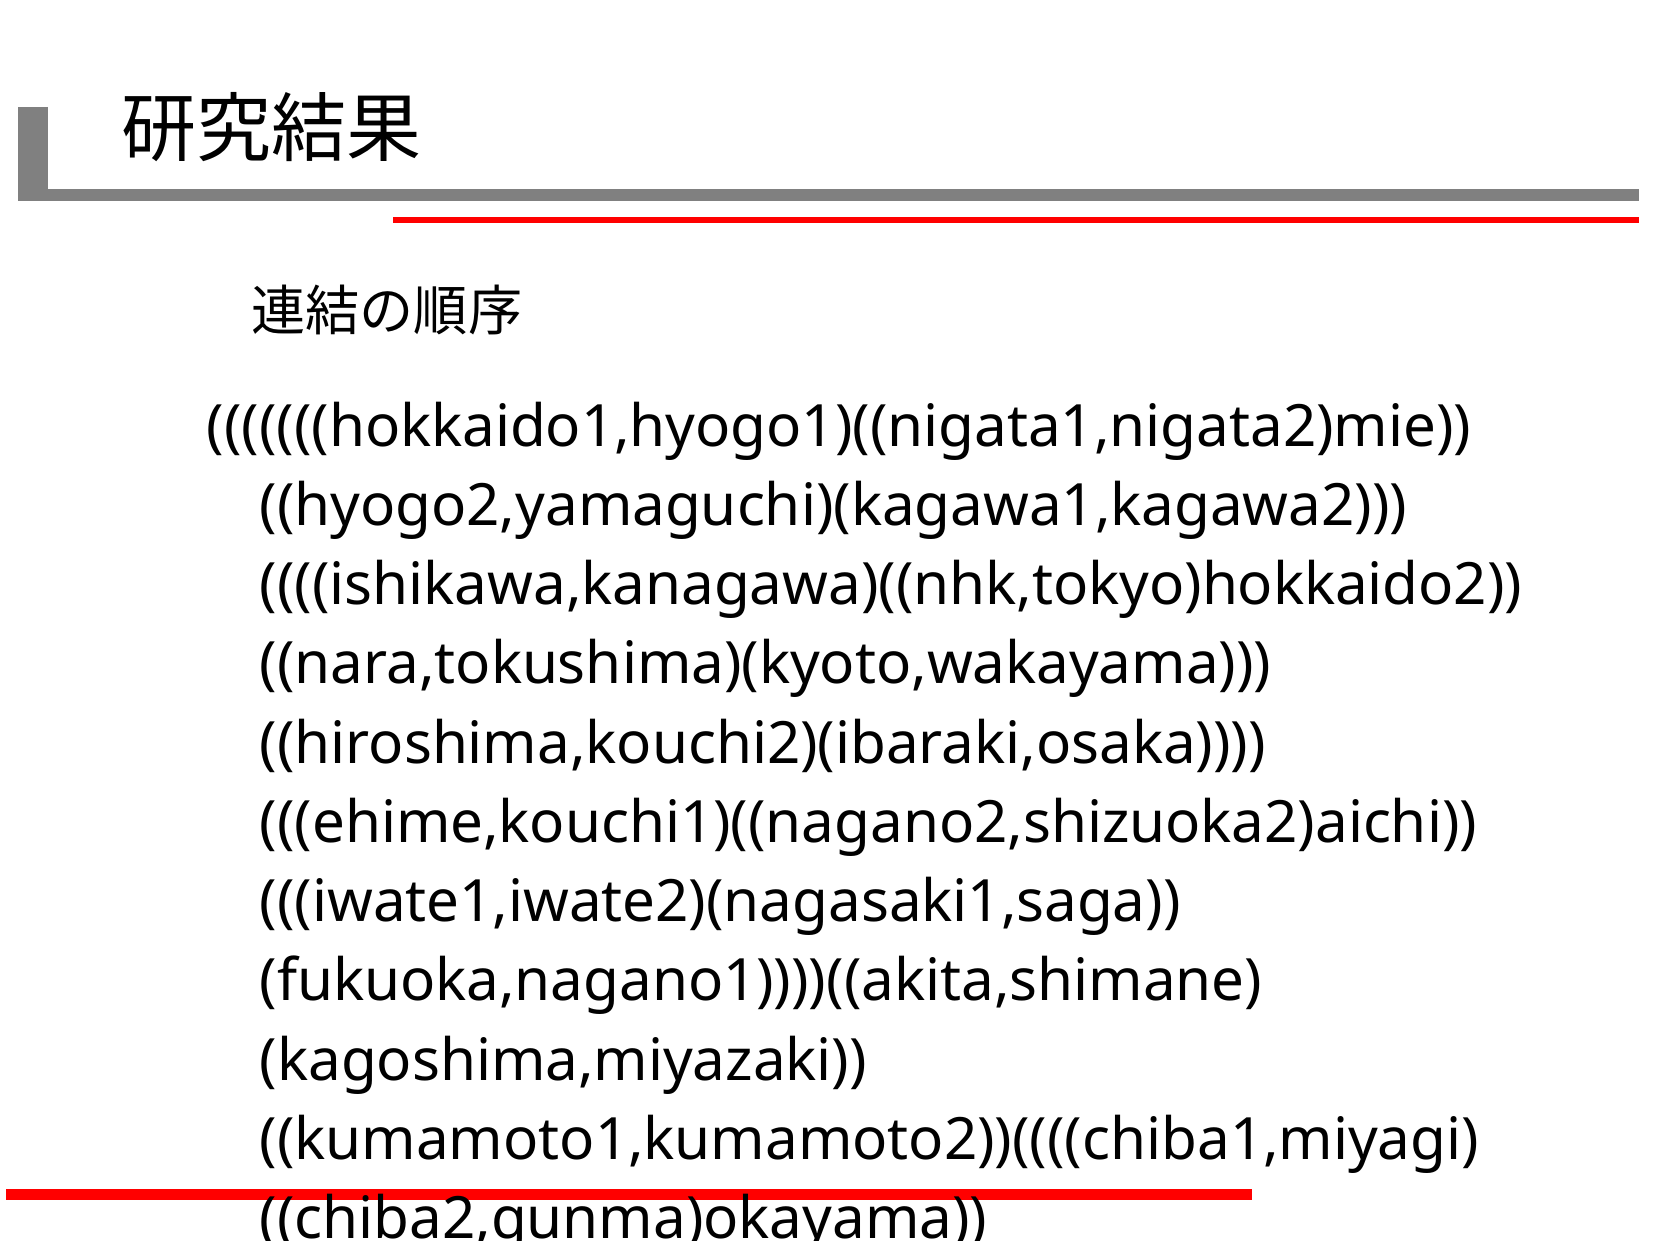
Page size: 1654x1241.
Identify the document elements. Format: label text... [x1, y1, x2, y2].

title 研究結果 [121, 18, 1534, 226]
text_box 連結の順序 [236, 259, 591, 330]
list (((((((hokkaido1,hyogo1)((nigata1,nigata2)mie))((hyogo2,yamaguchi)(kagawa1,kagawa2)))((((ishikawa,kanagawa)((nhk,tokyo)hokkaido2))((nara,tokushima)(kyoto,wakayama)))((hiroshima,kouchi2)(ibaraki,osaka))))(((ehime,kouchi1)((nagano2,shizuoka2)aichi))(((iwate1,iwate2)(nagasaki1,saga))(fukuoka,nagano1))))((akita,shimane)(kagoshima,miyazaki))((kumamoto1,kumamoto2))((((chiba1,miyagi)((chiba2,gunma)okayama))((fukushima,tochigi)(gifu,toyama)))))((((nagasaki2,yamanashi)(oita,shizuoka1))(aomori,yamagata))(naha,nakijin))) [118, 383, 1531, 1182]
